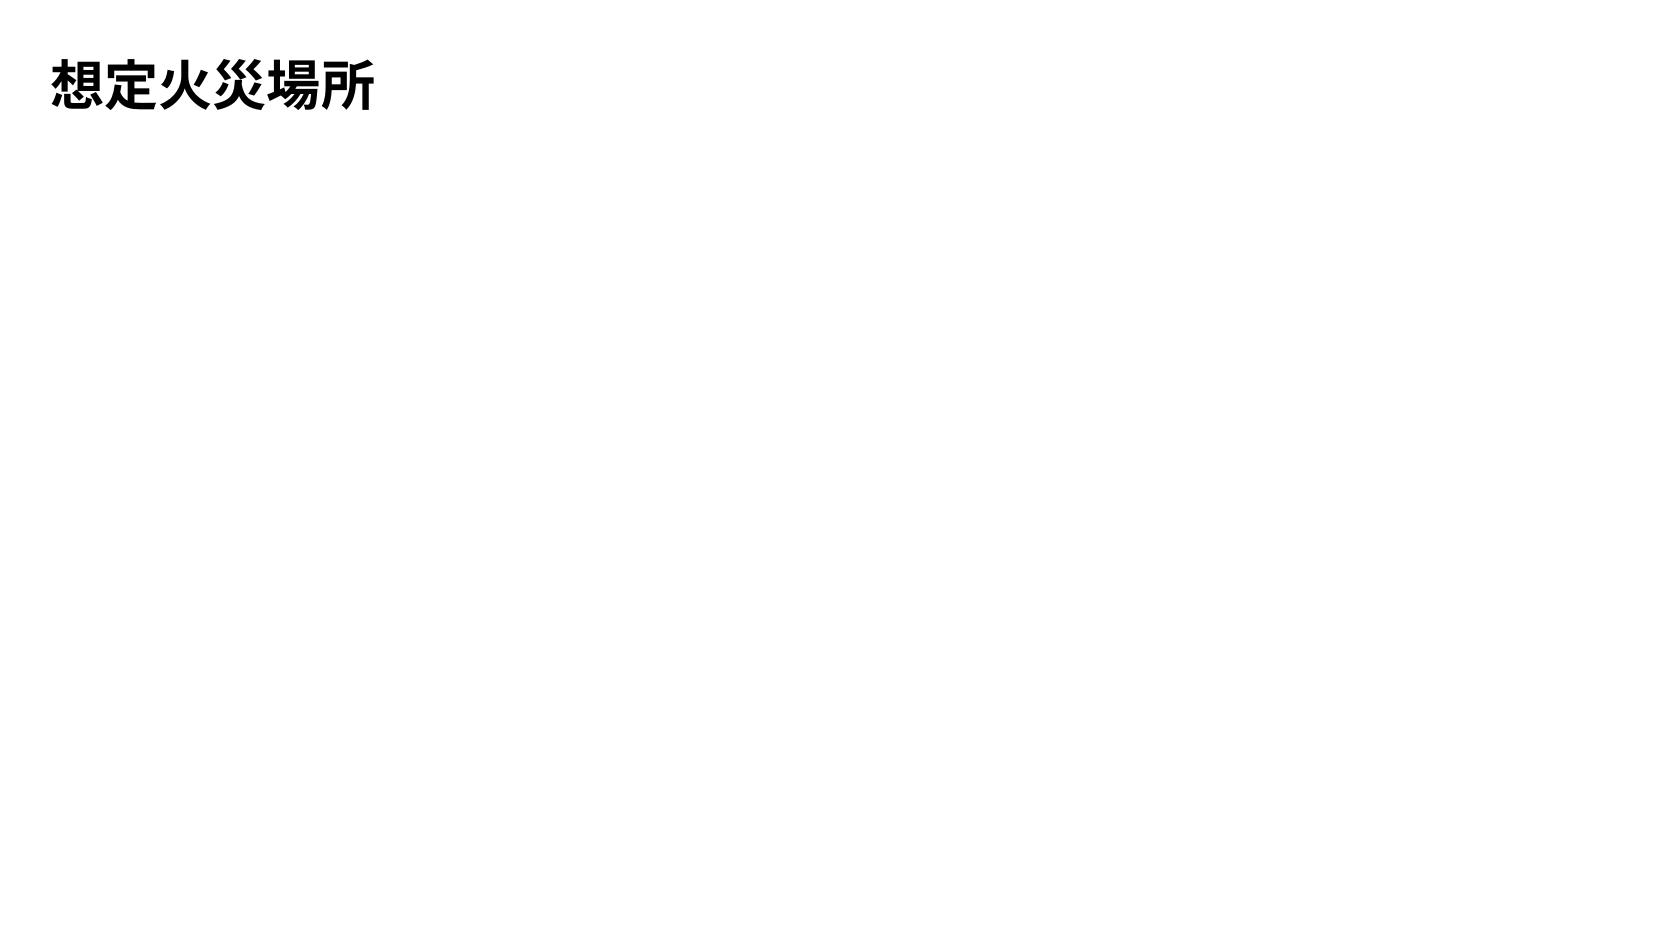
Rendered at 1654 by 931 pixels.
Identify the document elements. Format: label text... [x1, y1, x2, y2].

text_box 想定火災場所 [35, 35, 768, 129]
